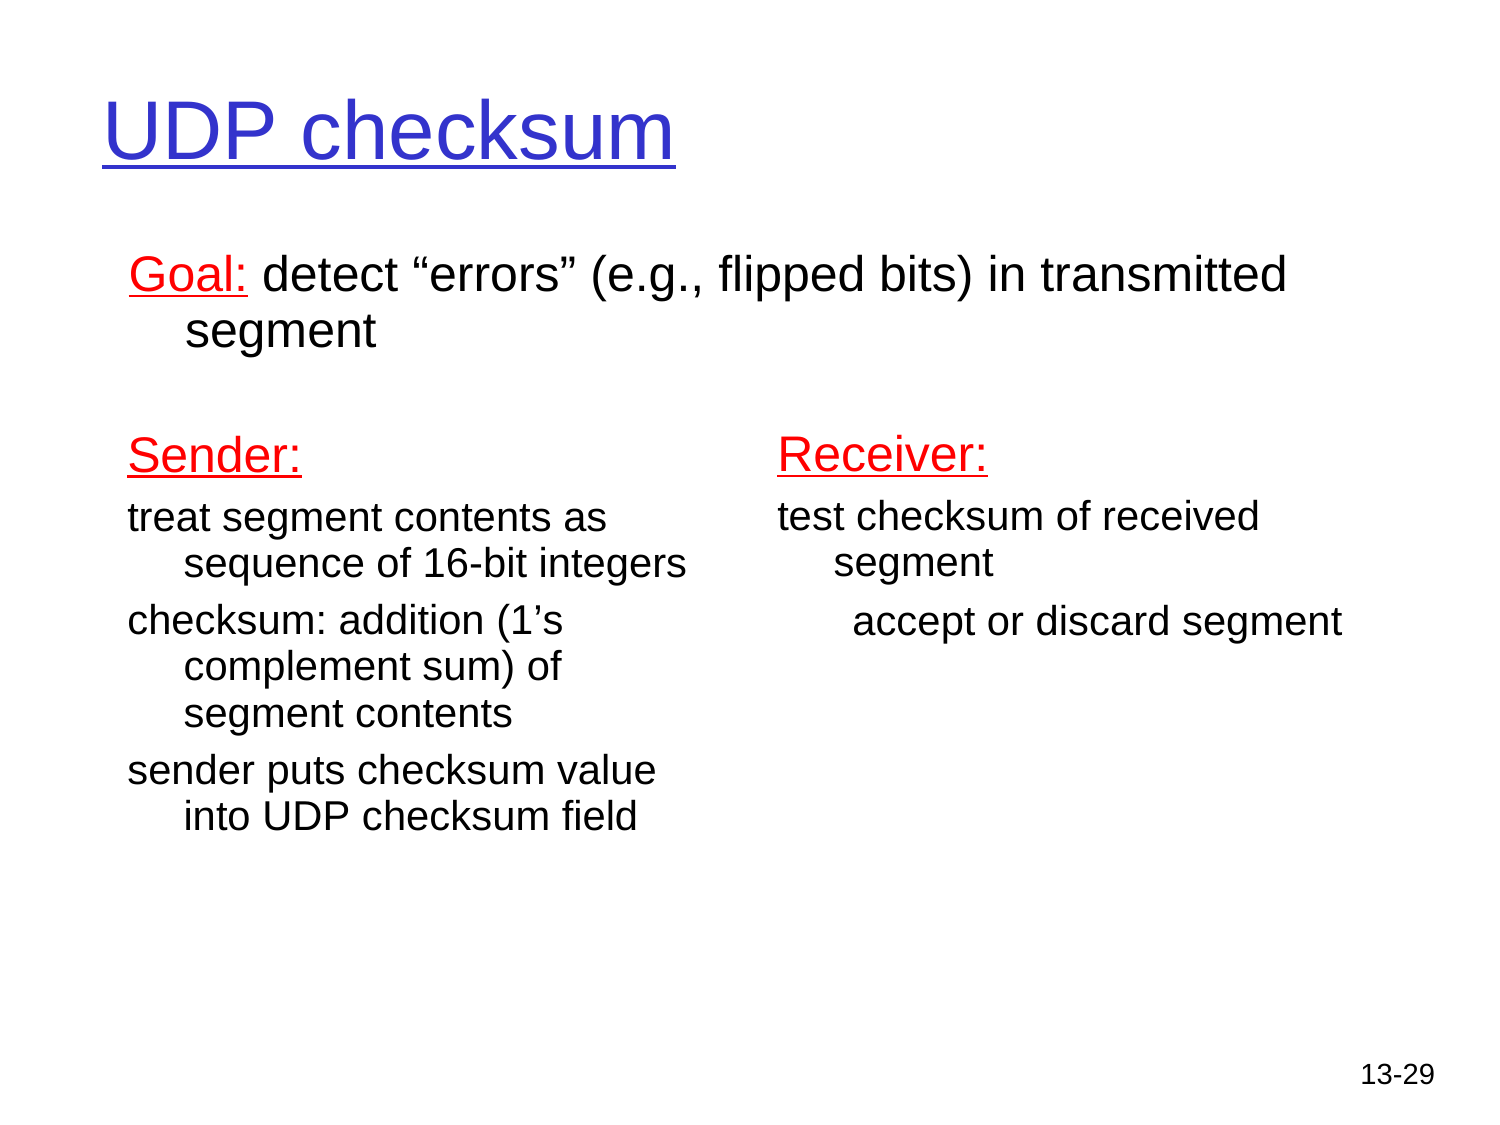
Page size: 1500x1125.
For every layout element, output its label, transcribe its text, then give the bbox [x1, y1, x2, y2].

list Receiver: test checksum of received segment accept or discard segment [762, 418, 1429, 954]
list Sender: treat segment contents as sequence of 16-bit integers checksum: addition (1’s complement sum) of segment contents sender puts checksum value into UDP checksum field [112, 419, 713, 1031]
title UDP checksum [87, 37, 1363, 225]
text_box Goal: detect “errors” (e.g., flipped bits) in transmitted segment [114, 238, 1415, 379]
